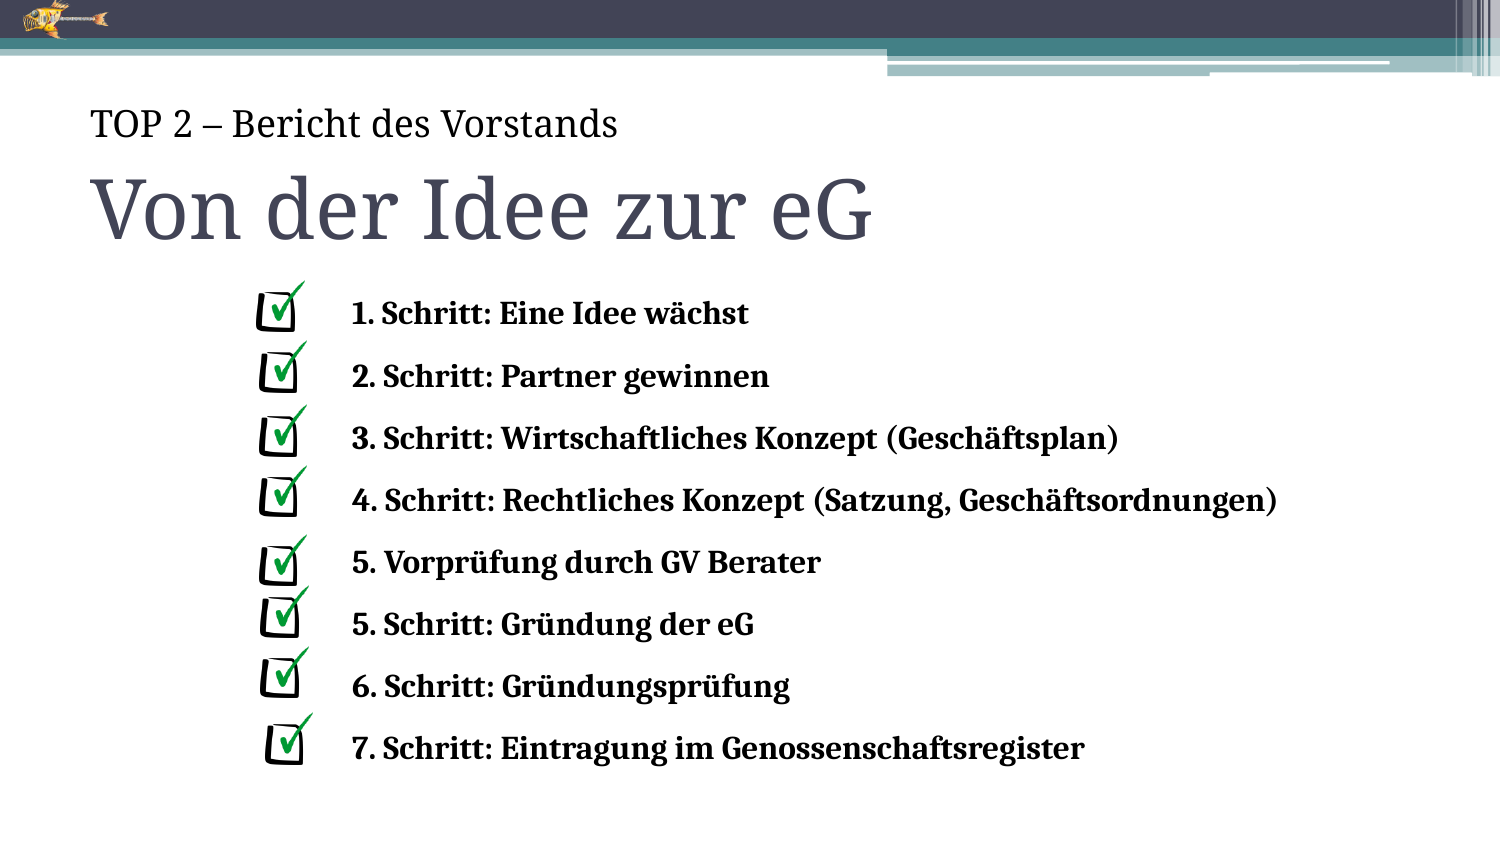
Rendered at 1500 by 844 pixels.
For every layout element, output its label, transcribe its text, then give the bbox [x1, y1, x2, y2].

list 1. Schritt: Eine Idee wächst 2. Schritt: Partner gewinnen 3. Schritt: Wirtschaftliches Konzept (Geschäftsplan) 4. Schritt: Rechtliches Konzept (Satzung, Geschäftsordnungen) 5. Vorprüfung durch GV Berater 5. Schritt: Gründung der eG 6. Schritt: Gründungsprüfung 7. Schritt: Eintragung im Genossenschaftsregister [301, 268, 1437, 801]
title Von der Idee zur eG [75, 140, 1426, 272]
picture [265, 712, 313, 765]
picture [260, 646, 309, 698]
picture [259, 465, 307, 517]
picture [259, 534, 309, 638]
picture [256, 280, 305, 332]
text_box TOP 2 – Bericht des Vorstands [75, 92, 634, 152]
picture [259, 404, 307, 457]
picture [259, 340, 307, 393]
